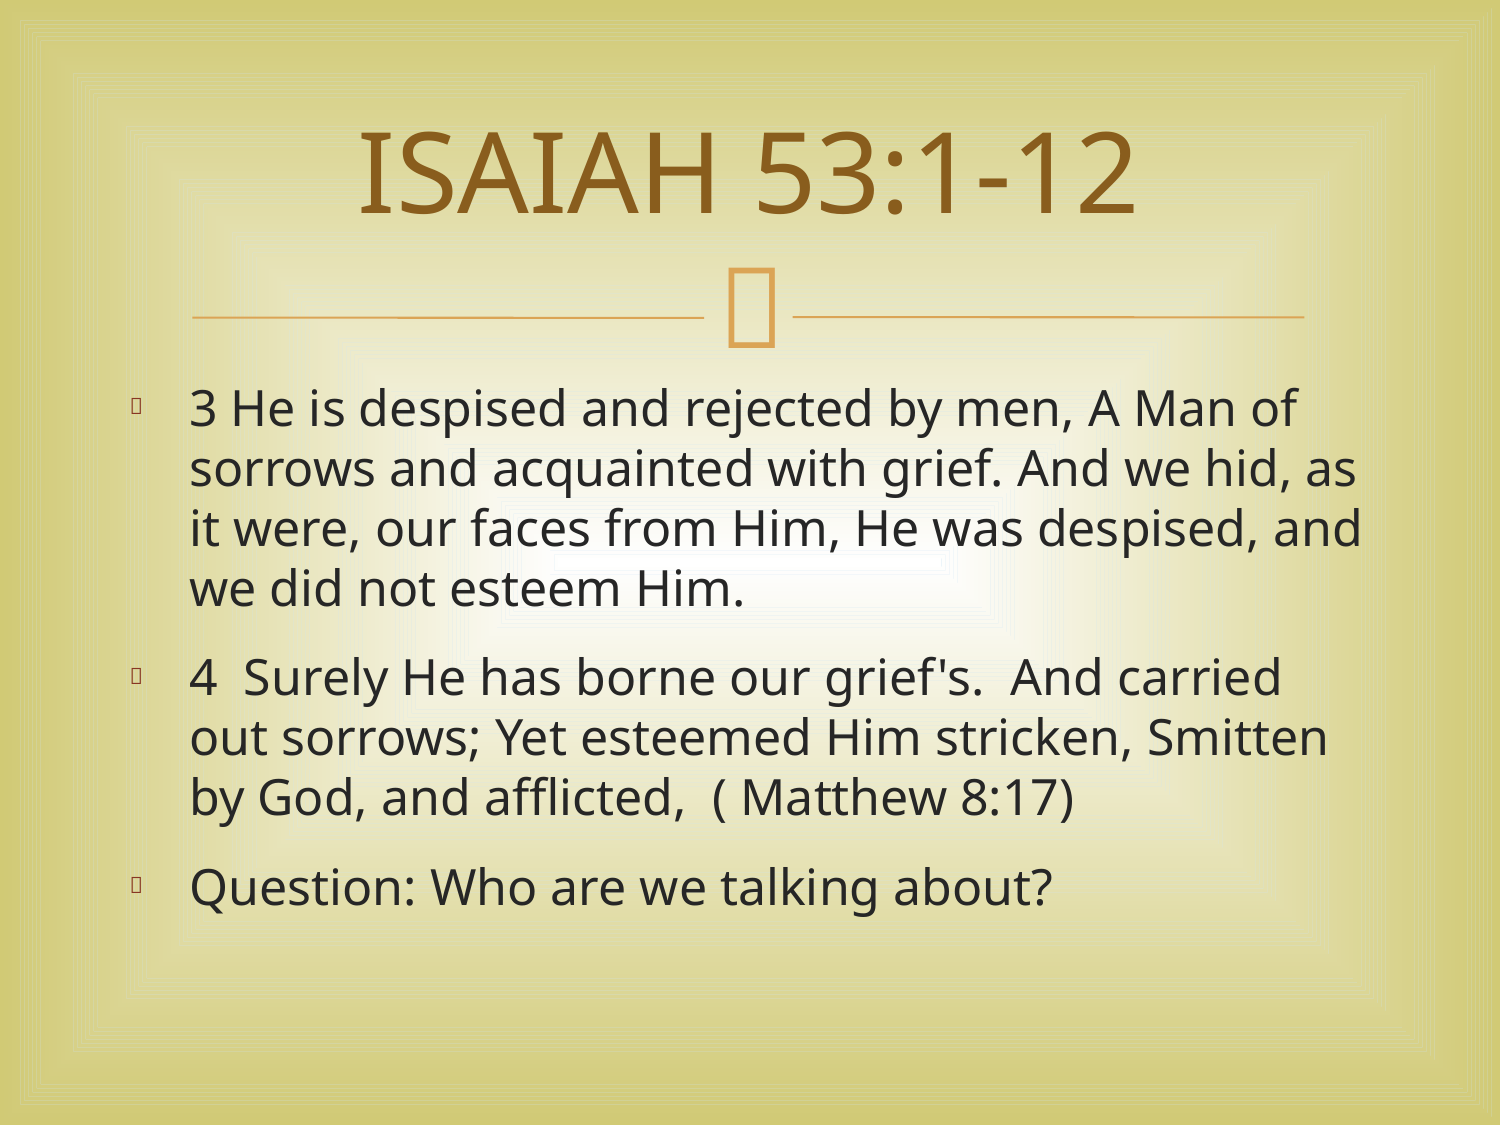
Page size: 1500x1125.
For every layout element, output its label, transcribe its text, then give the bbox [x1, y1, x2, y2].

list 3 He is despised and rejected by men, A Man of sorrows and acquainted with grief. And we hid, as it were, our faces from Him, He was despised, and we did not esteem Him. 4 Surely He has borne our grief's. And carried out sorrows; Yet esteemed Him stricken, Smitten by God, and afflicted, ( Matthew 8:17) Question: Who are we talking about? [114, 368, 1386, 1005]
title ISAIAH 53:1-12 [112, 93, 1386, 267]
